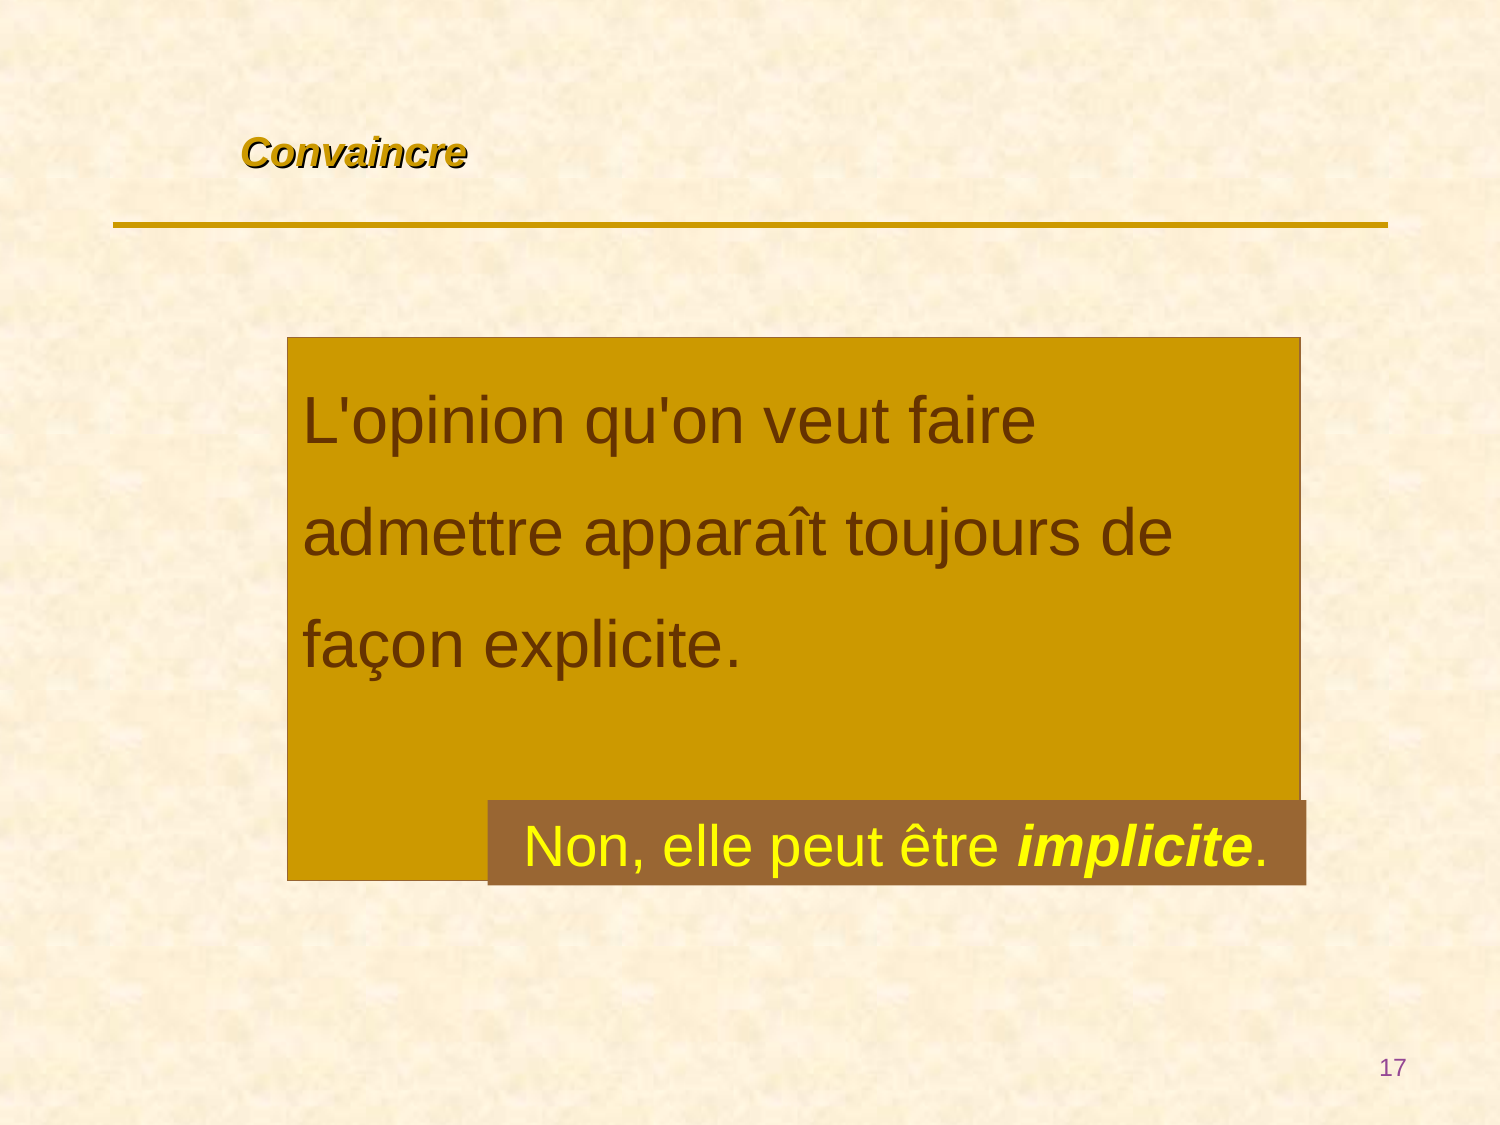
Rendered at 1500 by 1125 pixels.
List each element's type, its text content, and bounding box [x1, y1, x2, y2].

text_box Non, elle peut être implicite. [487, 800, 1307, 886]
picture [0, 0, 1500, 1125]
text_box L'opinion qu'on veut faire admettre apparaît toujours de façon explicite. Vrai / Faux ? [287, 337, 1300, 881]
text_box Convaincre [225, 116, 483, 183]
